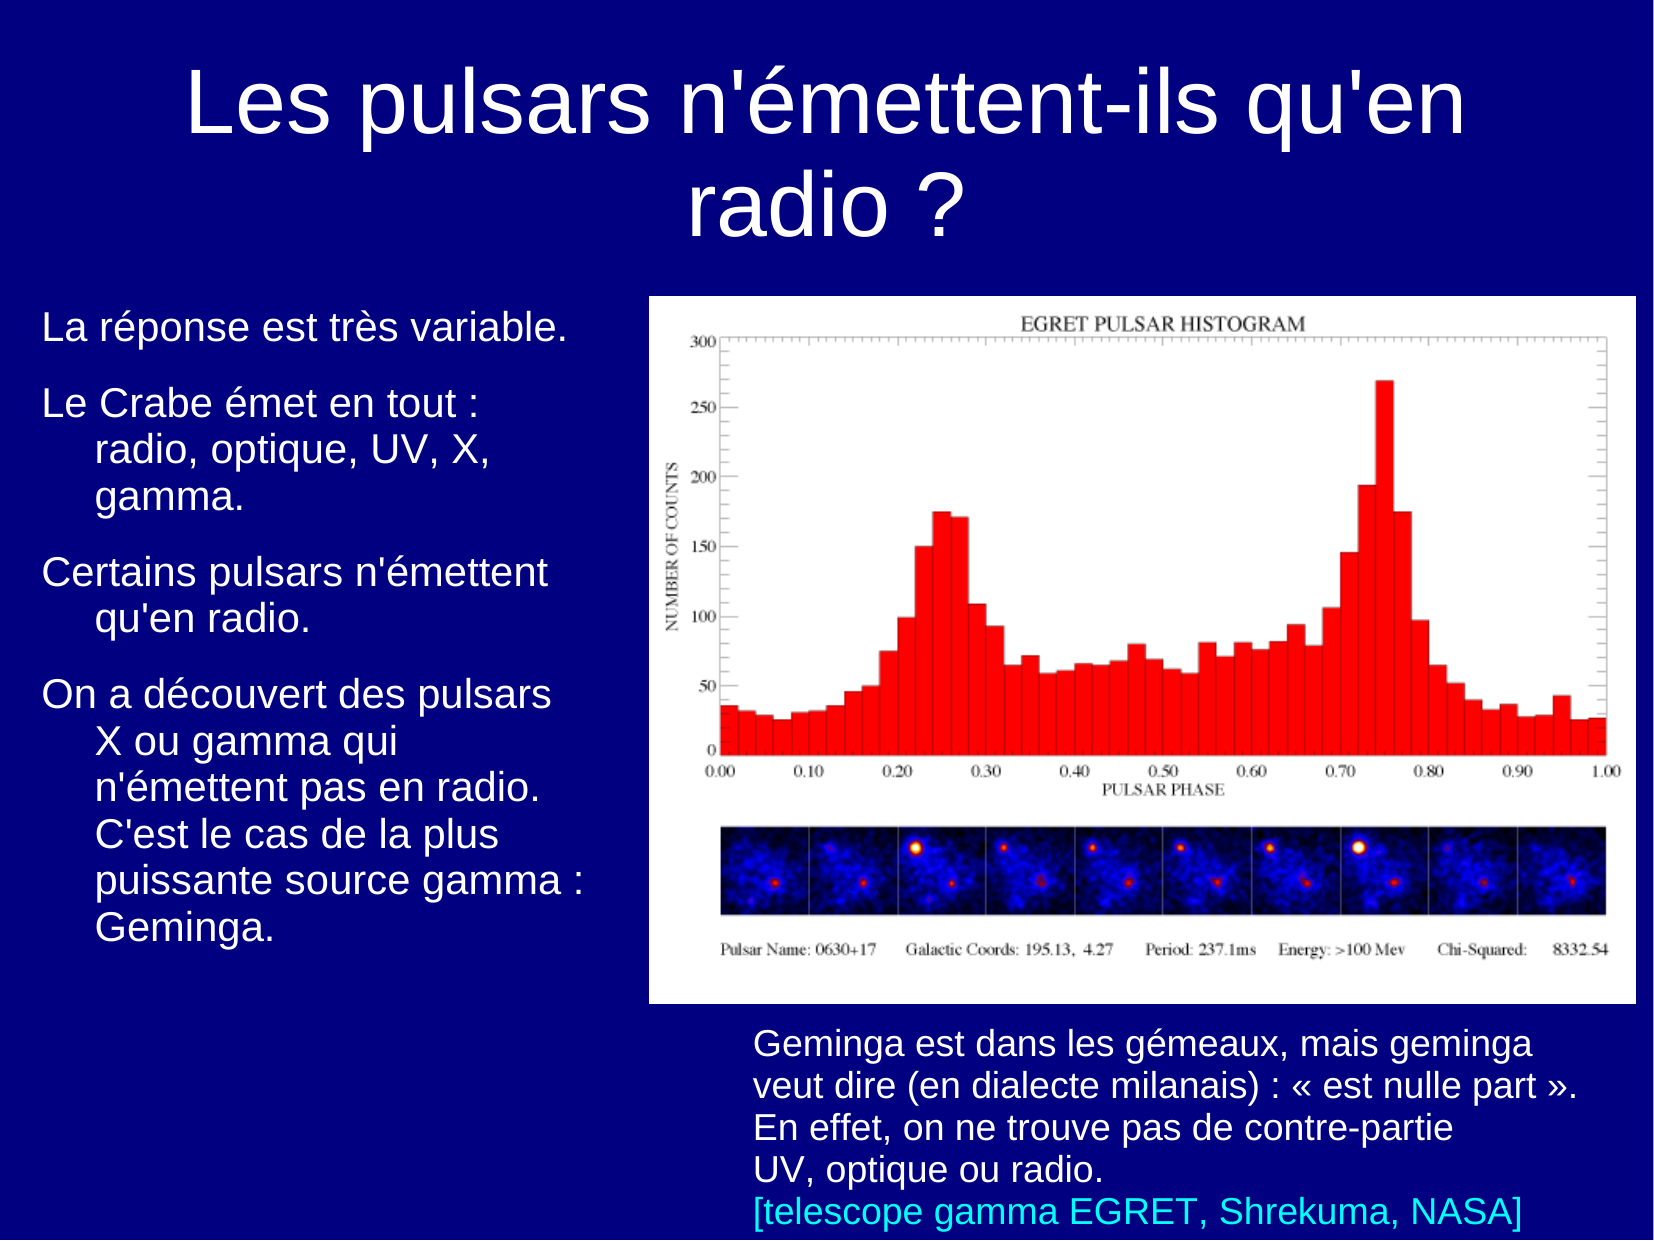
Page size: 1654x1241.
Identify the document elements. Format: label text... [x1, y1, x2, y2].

picture [649, 296, 1636, 1004]
list La réponse est très variable. Le Crabe émet en tout : radio, optique, UV, X, gamma. Certains pulsars n'émettent qu'en radio. On a découvert des pulsars X ou gamma qui n'émettent pas en radio. C'est le cas de la plus puissante source gamma : Geminga. [23, 303, 591, 1123]
title Les pulsars n'émettent-ils qu'en radio ? [82, 49, 1571, 257]
text_box Geminga est dans les gémeaux, mais geminga veut dire (en dialecte milanais) : « est nulle part ». En effet, on ne trouve pas de contre-partie UV, optique ou radio. [telescope gamma EGRET, Shrekuma, NASA] [738, 1015, 1594, 1241]
